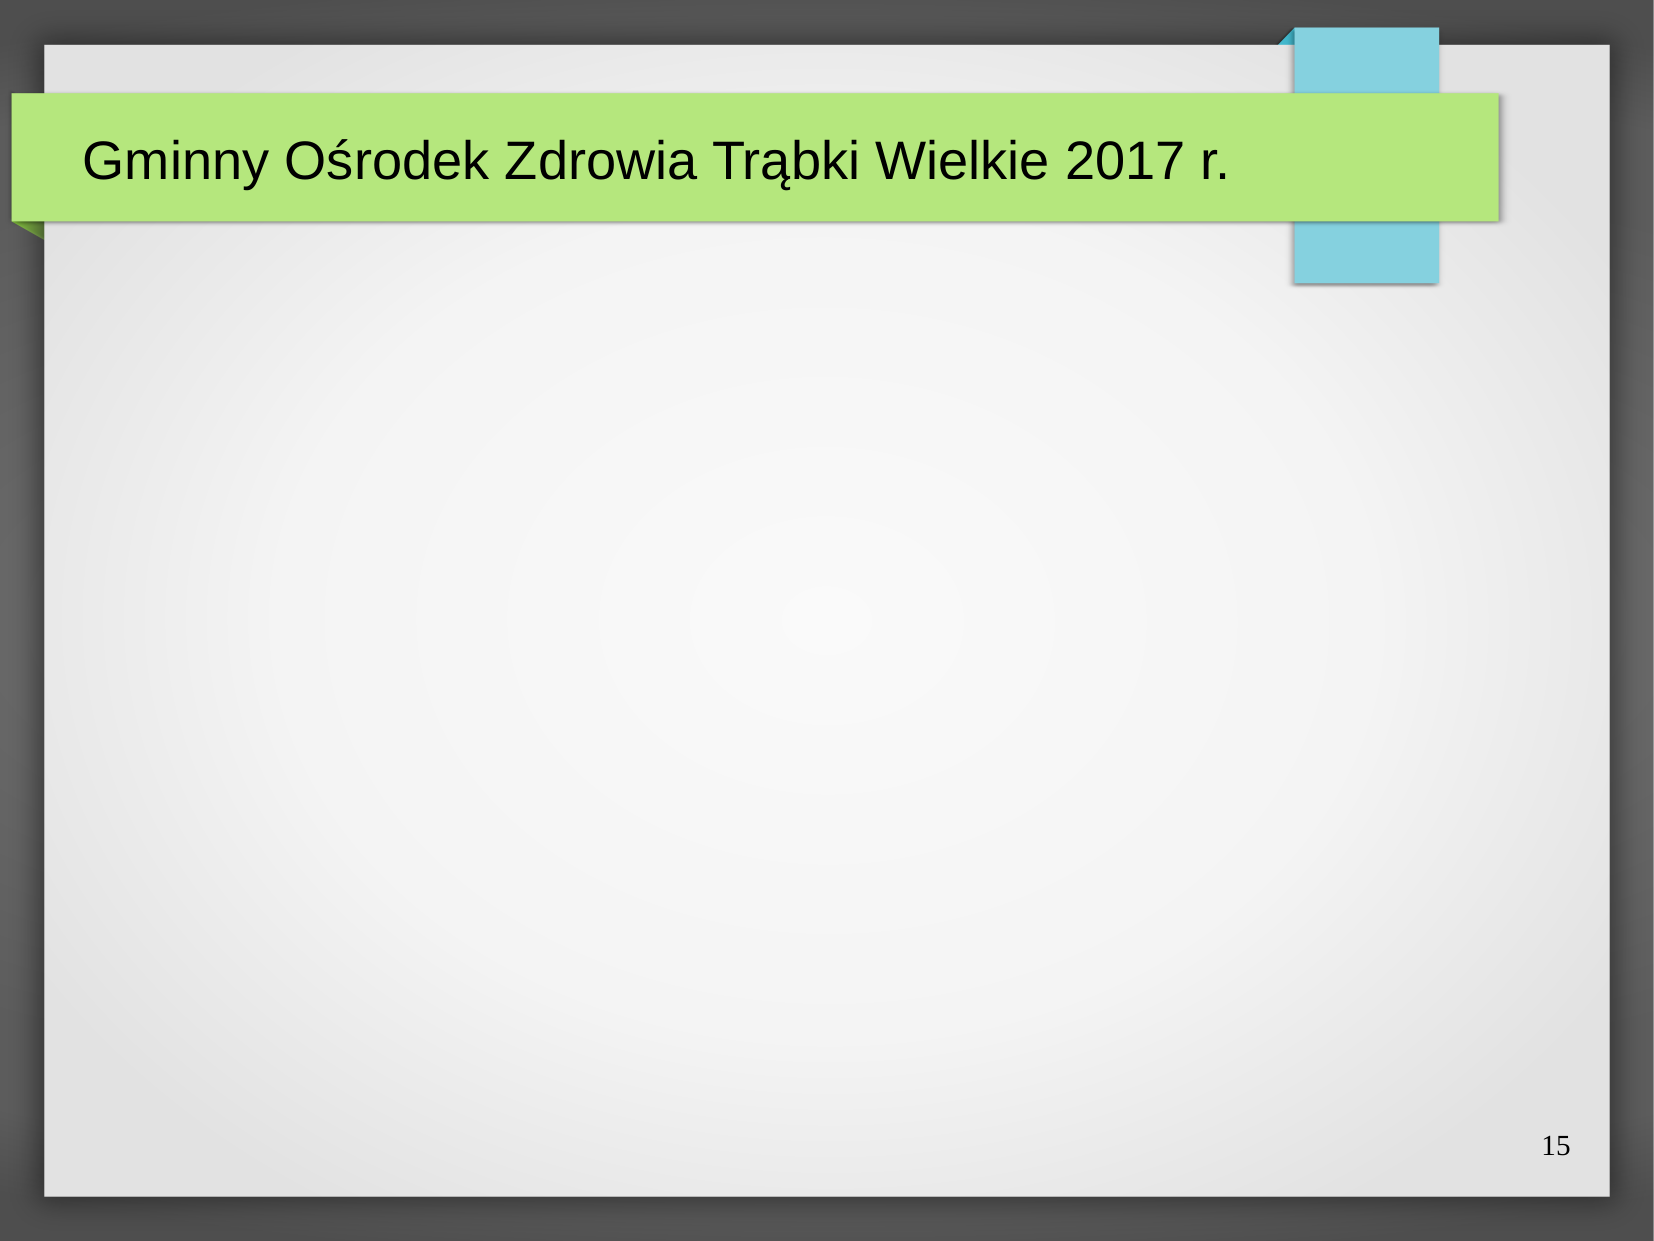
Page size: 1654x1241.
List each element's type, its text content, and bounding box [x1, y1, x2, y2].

picture [0, 0, 1654, 1241]
title Gminny Ośrodek Zdrowia Trąbki Wielkie 2017 r. [82, 94, 1264, 213]
